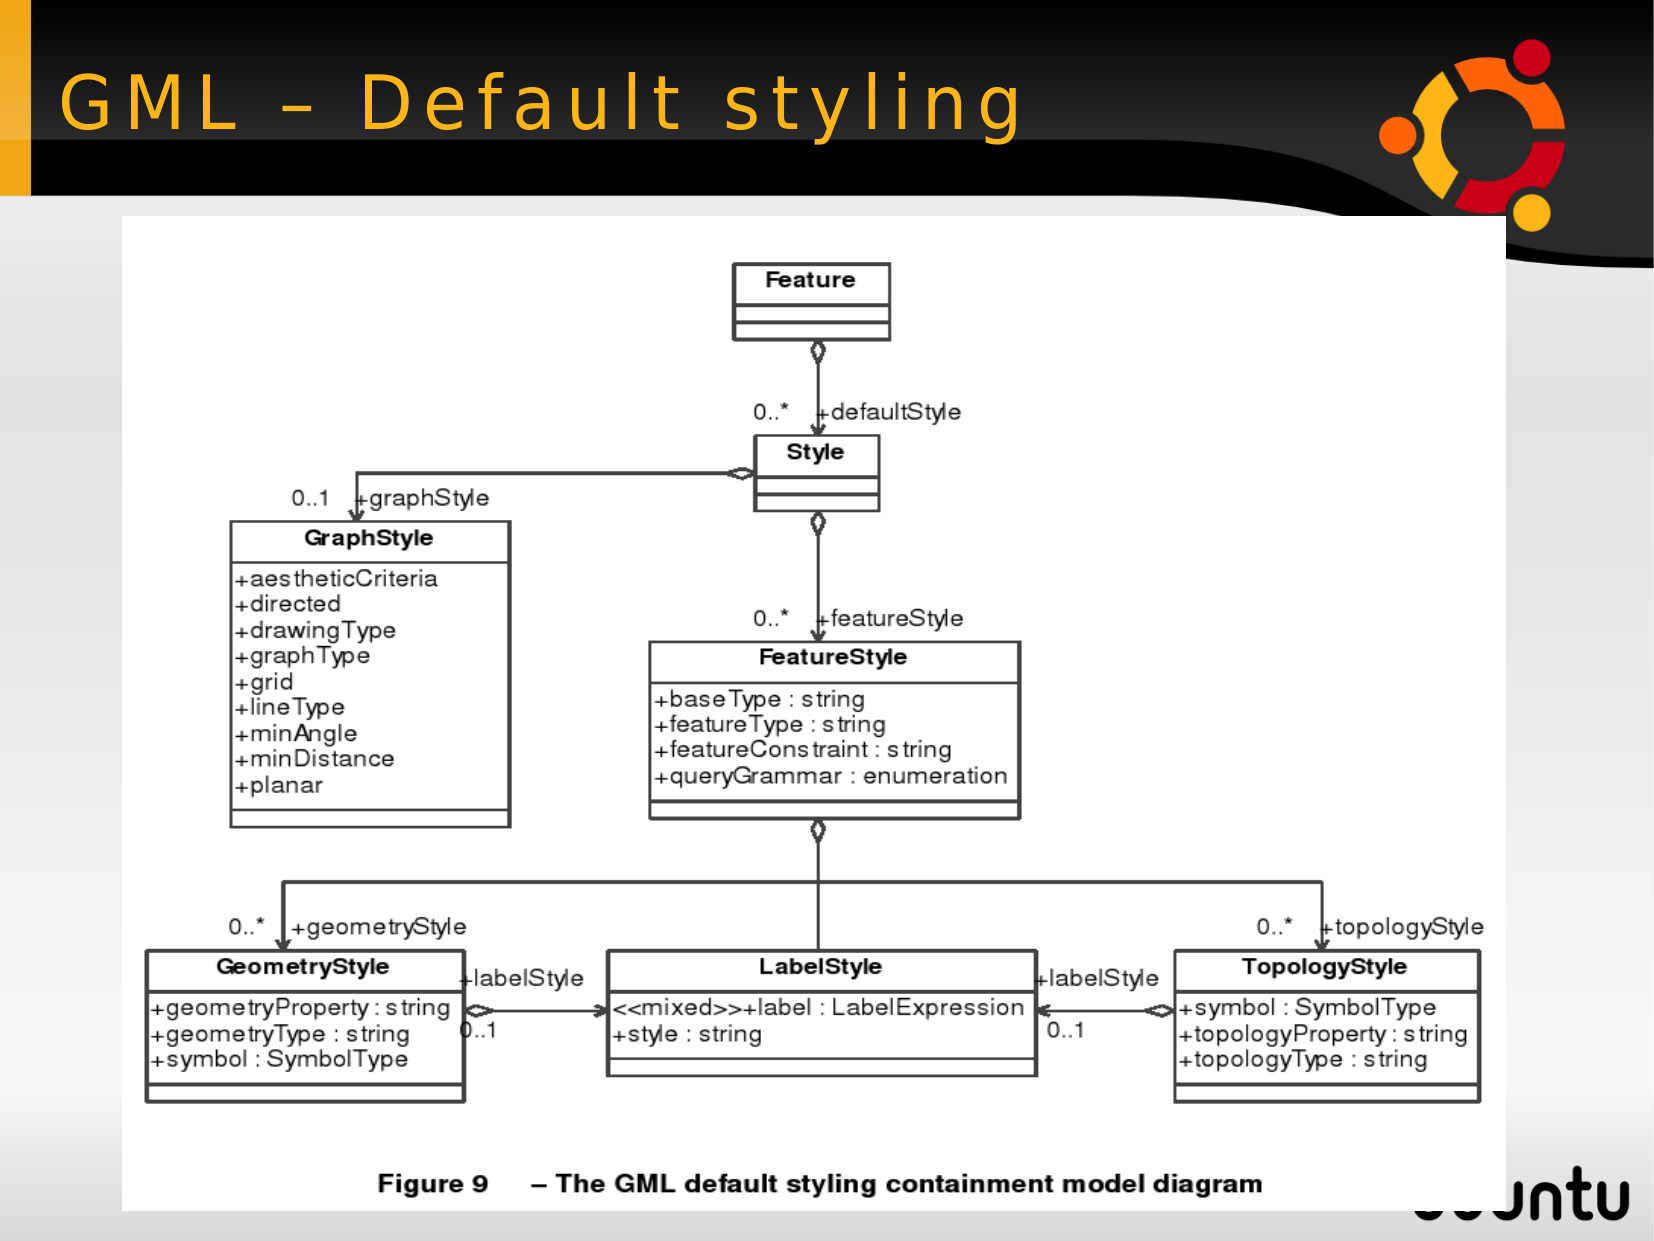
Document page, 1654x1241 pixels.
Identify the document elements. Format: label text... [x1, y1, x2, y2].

title GML – Default styling [59, 29, 1270, 178]
picture [0, 0, 1654, 1241]
